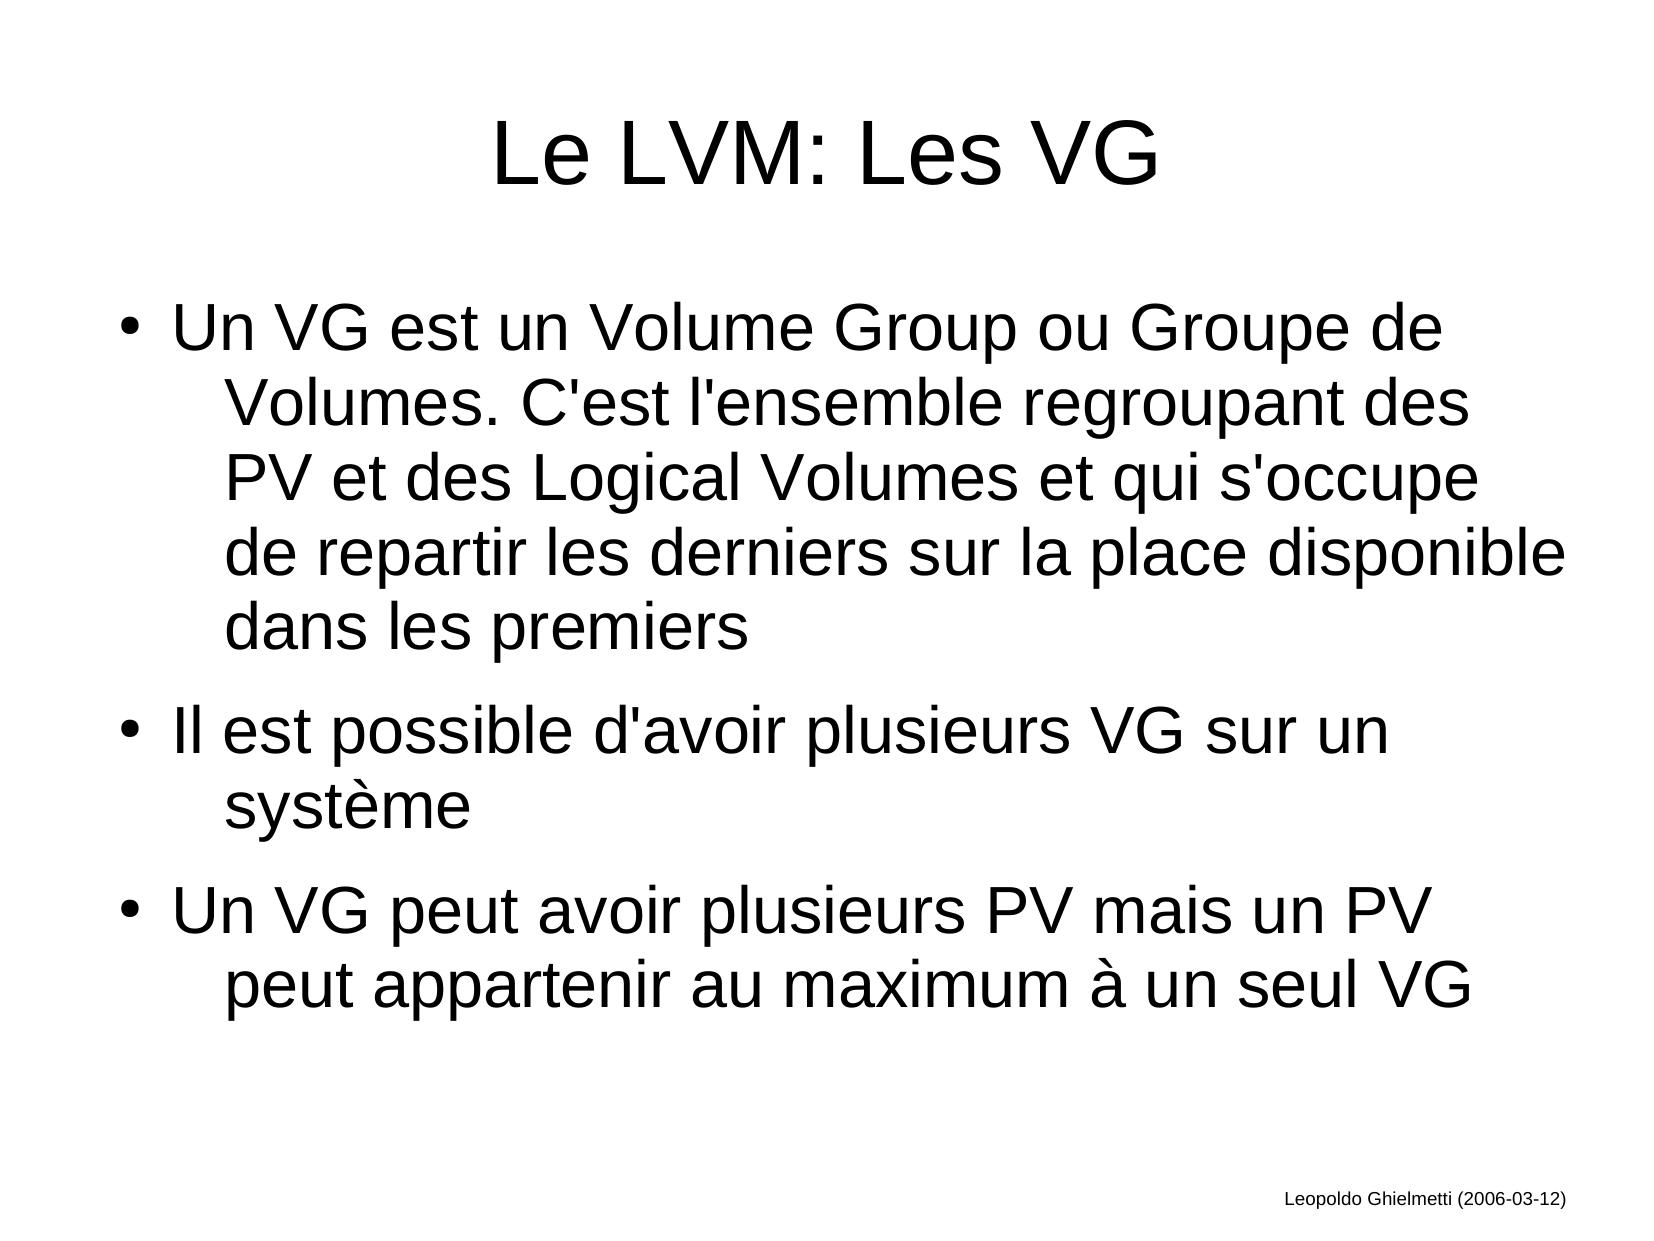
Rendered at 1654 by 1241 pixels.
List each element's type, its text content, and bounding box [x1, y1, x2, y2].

list Un VG est un Volume Group ou Groupe de Volumes. C'est l'ensemble regroupant des PV et des Logical Volumes et qui s'occupe de repartir les derniers sur la place disponible dans les premiers Il est possible d'avoir plusieurs VG sur un système Un VG peut avoir plusieurs PV mais un PV peut appartenir au maximum à un seul VG [82, 290, 1571, 1109]
text_box Leopoldo Ghielmetti (2006-03-12) [1269, 1181, 1595, 1217]
title Le LVM: Les VG [82, 49, 1571, 257]
